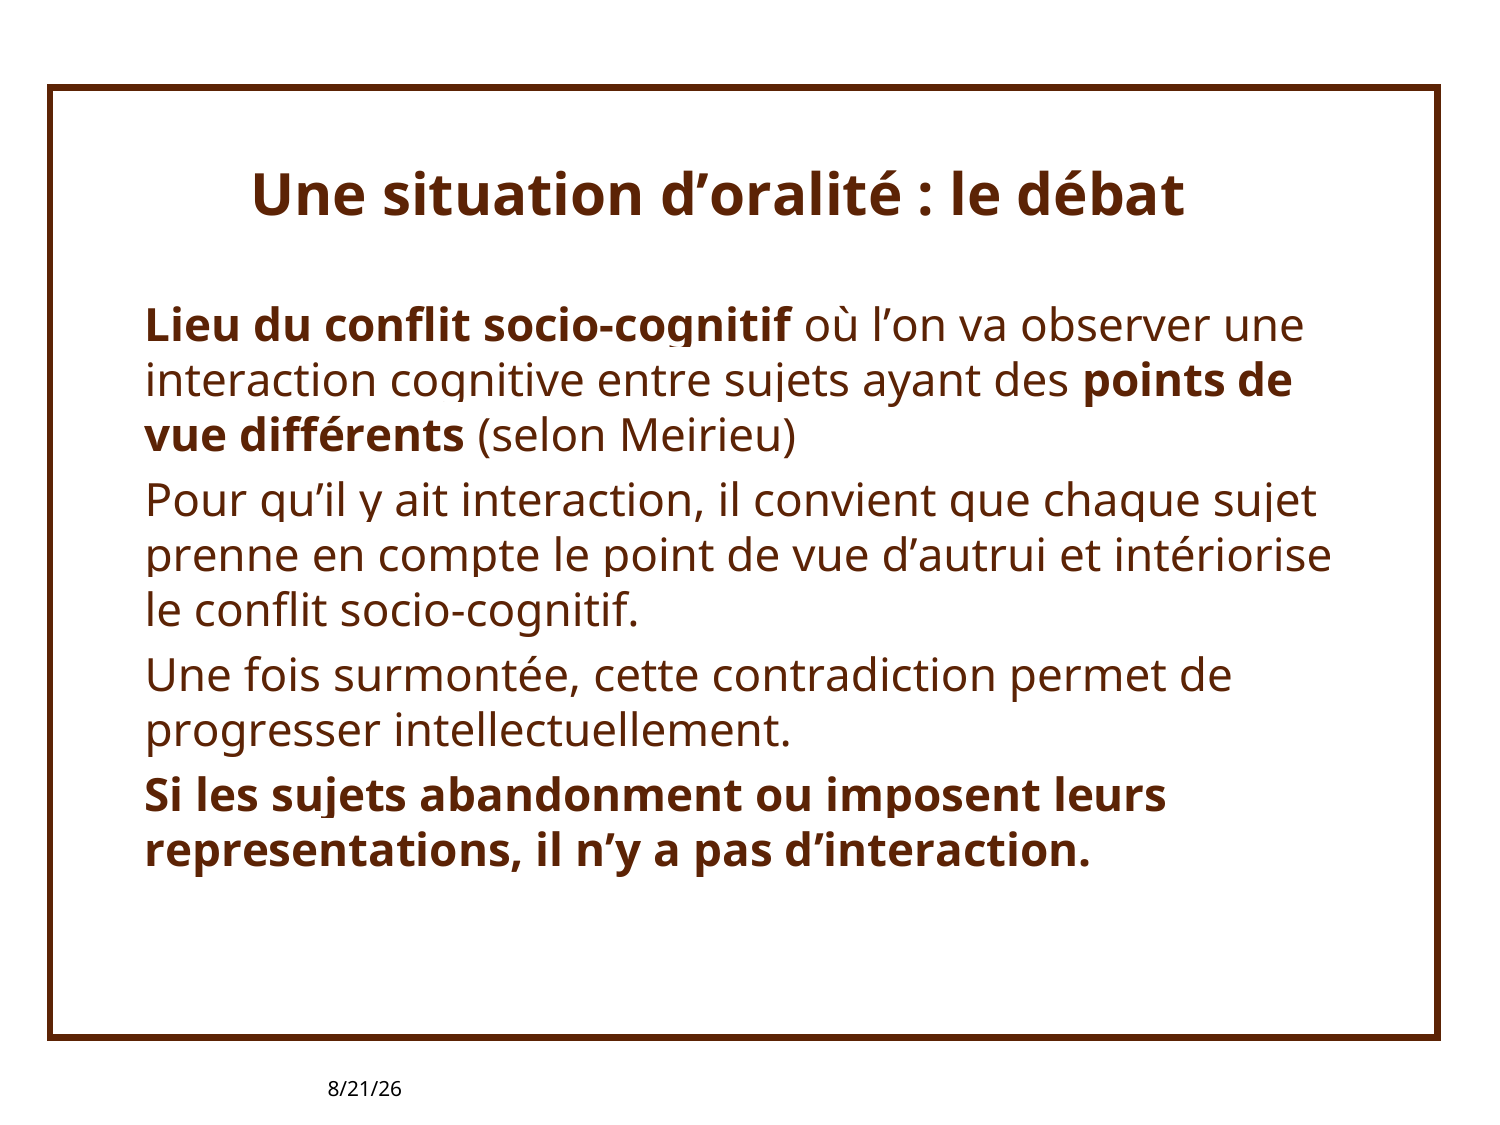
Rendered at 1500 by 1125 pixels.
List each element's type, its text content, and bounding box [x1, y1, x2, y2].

title Une situation d’oralité : le débat [86, 136, 1350, 249]
list Lieu du conflit socio-cognitif où l’on va observer une interaction cognitive entre sujets ayant des points de vue différents (selon Meirieu) Pour qu’il y ait interaction, il convient que chaque sujet prenne en compte le point de vue d’autrui et intériorise le conflit socio-cognitif. Une fois surmontée, cette contradiction permet de progresser intellectuellement. Si les sujets abandonment ou imposent leurs representations, il n’y a pas d’interaction. [129, 287, 1350, 975]
text_box 4/14/2021 [312, 1052, 574, 1125]
